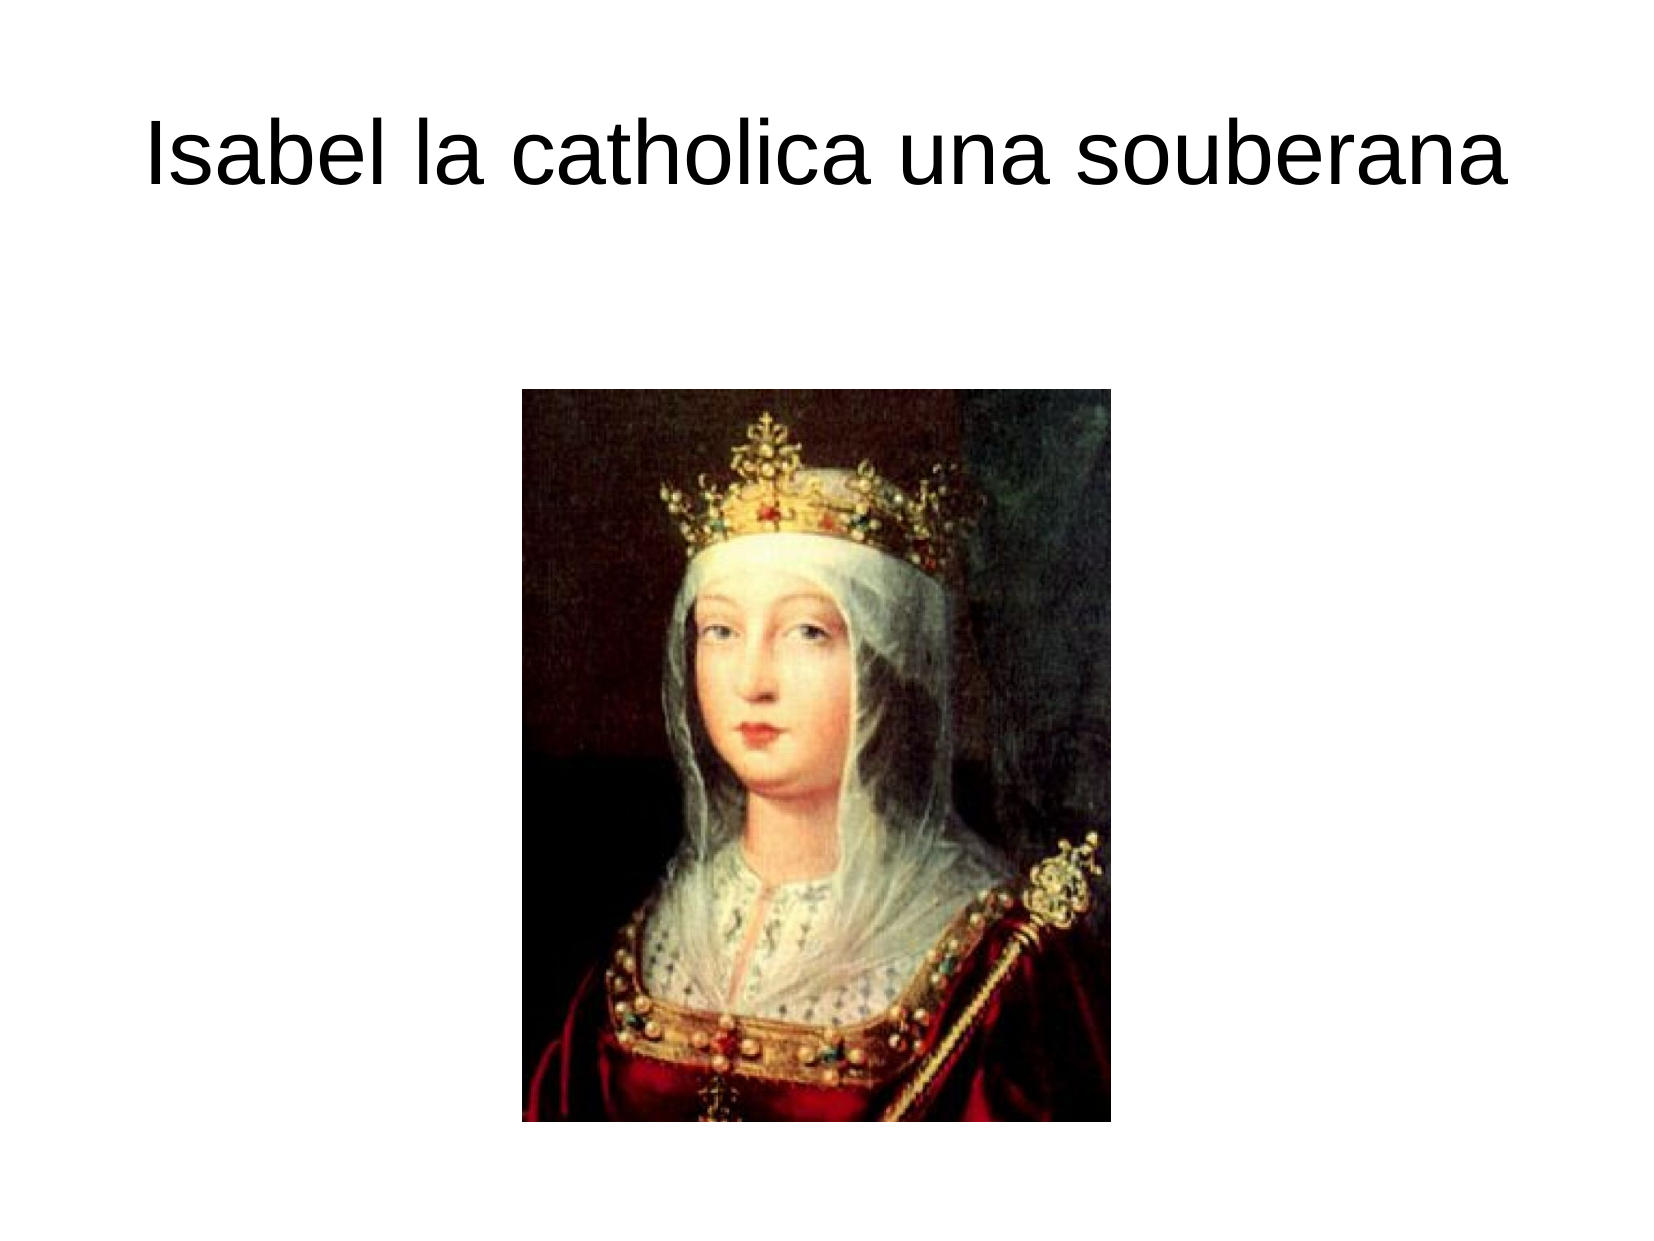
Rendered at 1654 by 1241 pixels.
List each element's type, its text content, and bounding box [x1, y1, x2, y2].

picture [522, 389, 1111, 1122]
title Isabel la catholica una souberana [82, 49, 1571, 257]
